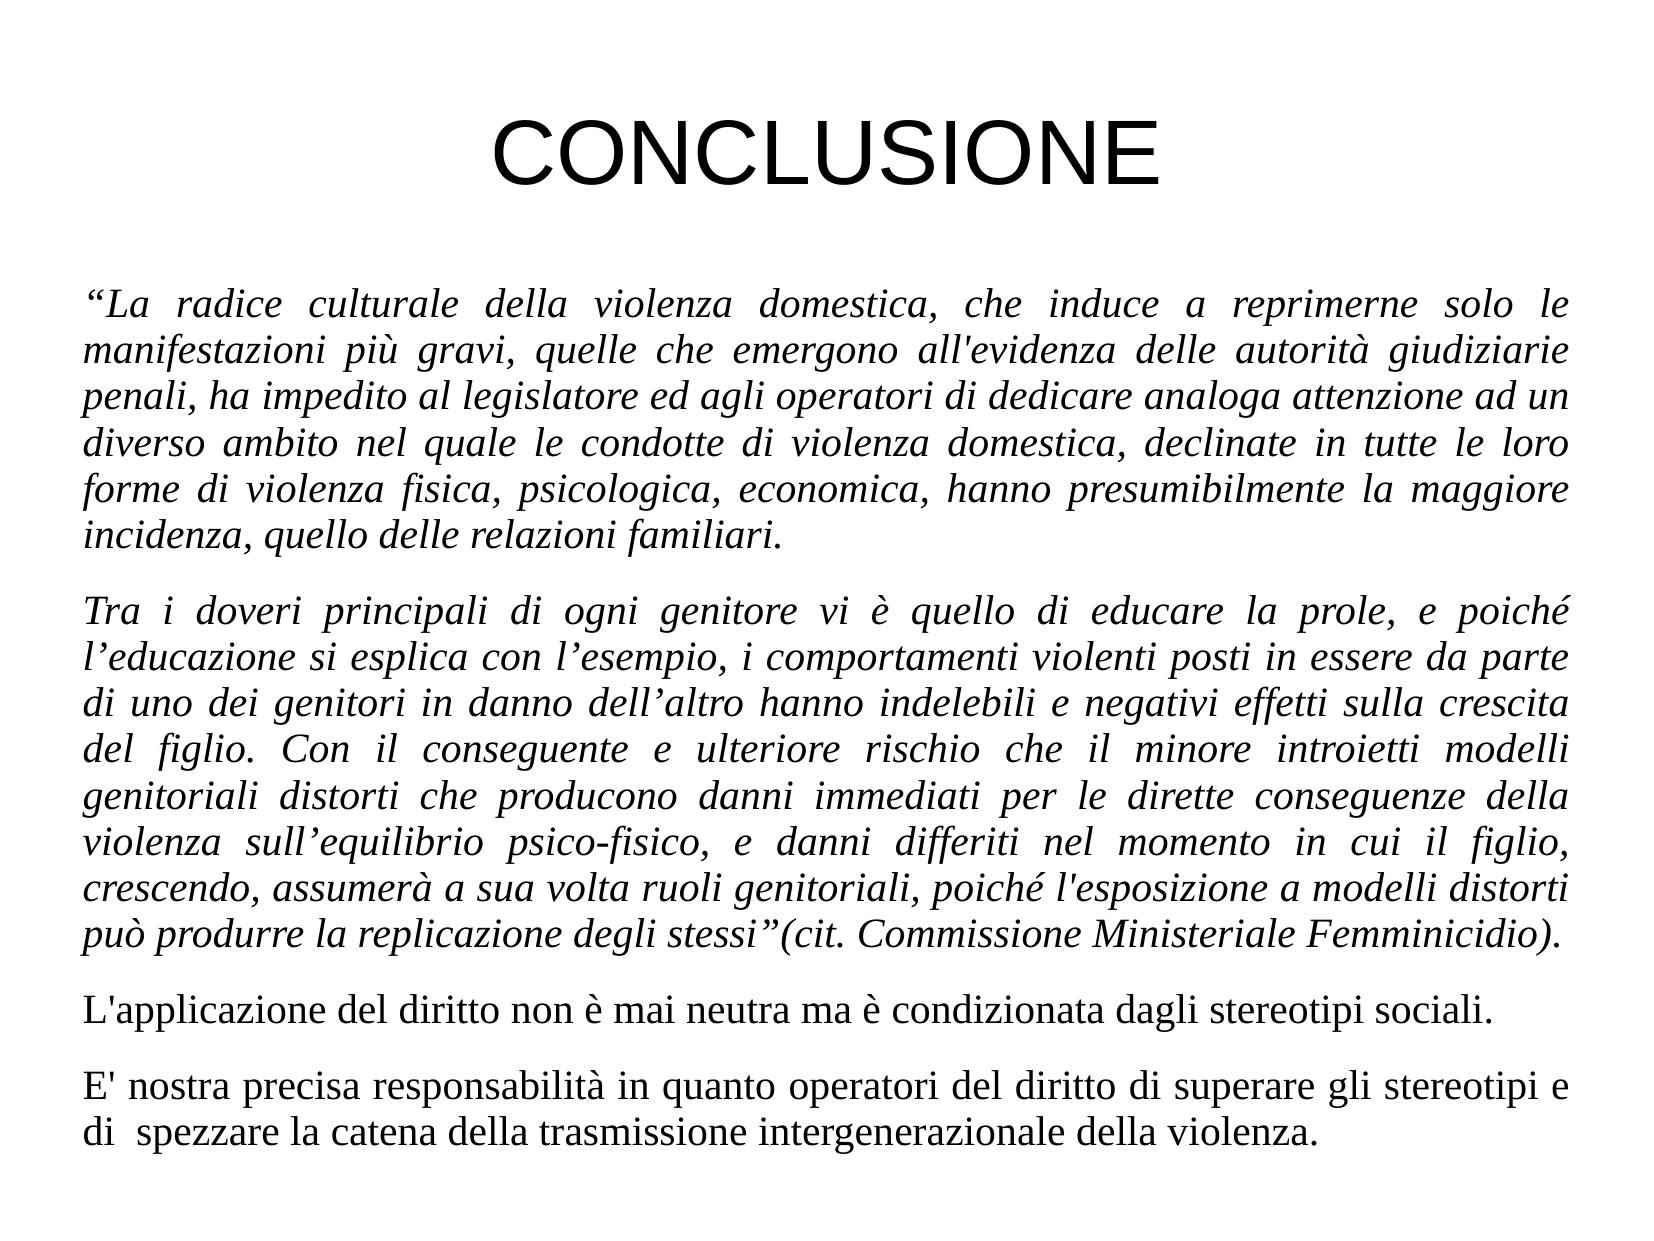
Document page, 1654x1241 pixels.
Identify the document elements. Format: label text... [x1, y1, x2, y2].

title CONCLUSIONE [82, 49, 1571, 257]
list “La radice culturale della violenza domestica, che induce a reprimerne solo le manifestazioni più gravi, quelle che emergono all'evidenza delle autorità giudiziarie penali, ha impedito al legislatore ed agli operatori di dedicare analoga attenzione ad un diverso ambito nel quale le condotte di violenza domestica, declinate in tutte le loro forme di violenza fisica, psicologica, economica, hanno presumibilmente la maggiore incidenza, quello delle relazioni familiari. Tra i doveri principali di ogni genitore vi è quello di educare la prole, e poiché l’educazione si esplica con l’esempio, i comportamenti violenti posti in essere da parte di uno dei genitori in danno dell’altro hanno indelebili e negativi effetti sulla crescita del figlio. Con il conseguente e ulteriore rischio che il minore introietti modelli genitoriali distorti che producono danni immediati per le dirette conseguenze della violenza sull’equilibrio psico-fisico, e danni differiti nel momento in cui il figlio, crescendo, assumerà a sua volta ruoli genitoriali, poiché l'esposizione a modelli distorti può produrre la replicazione degli stessi”(cit. Commissione Ministeriale Femminicidio). L'applicazione del diritto non è mai neutra ma è condizionata dagli stereotipi sociali. E' nostra precisa responsabilità in quanto operatori del diritto di superare gli stereotipi e di spezzare la catena della trasmissione intergenerazionale della violenza. [82, 279, 1571, 1154]
